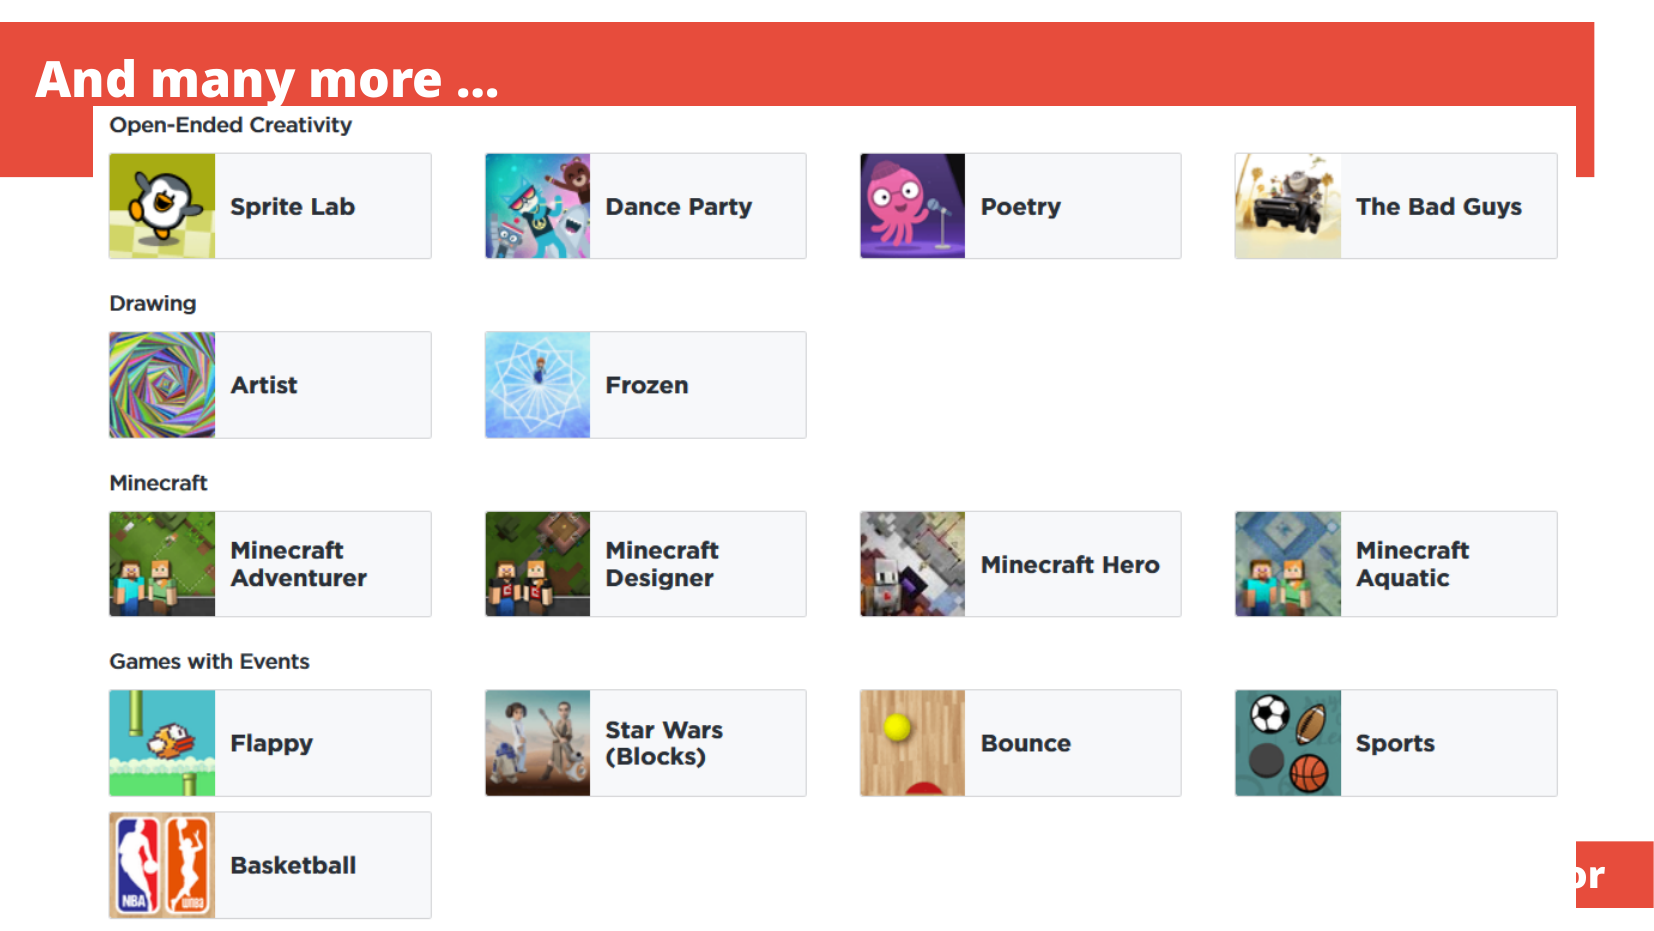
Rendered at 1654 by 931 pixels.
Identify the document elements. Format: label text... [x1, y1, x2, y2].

title And many more … [35, 44, 1595, 156]
picture [93, 106, 1576, 930]
